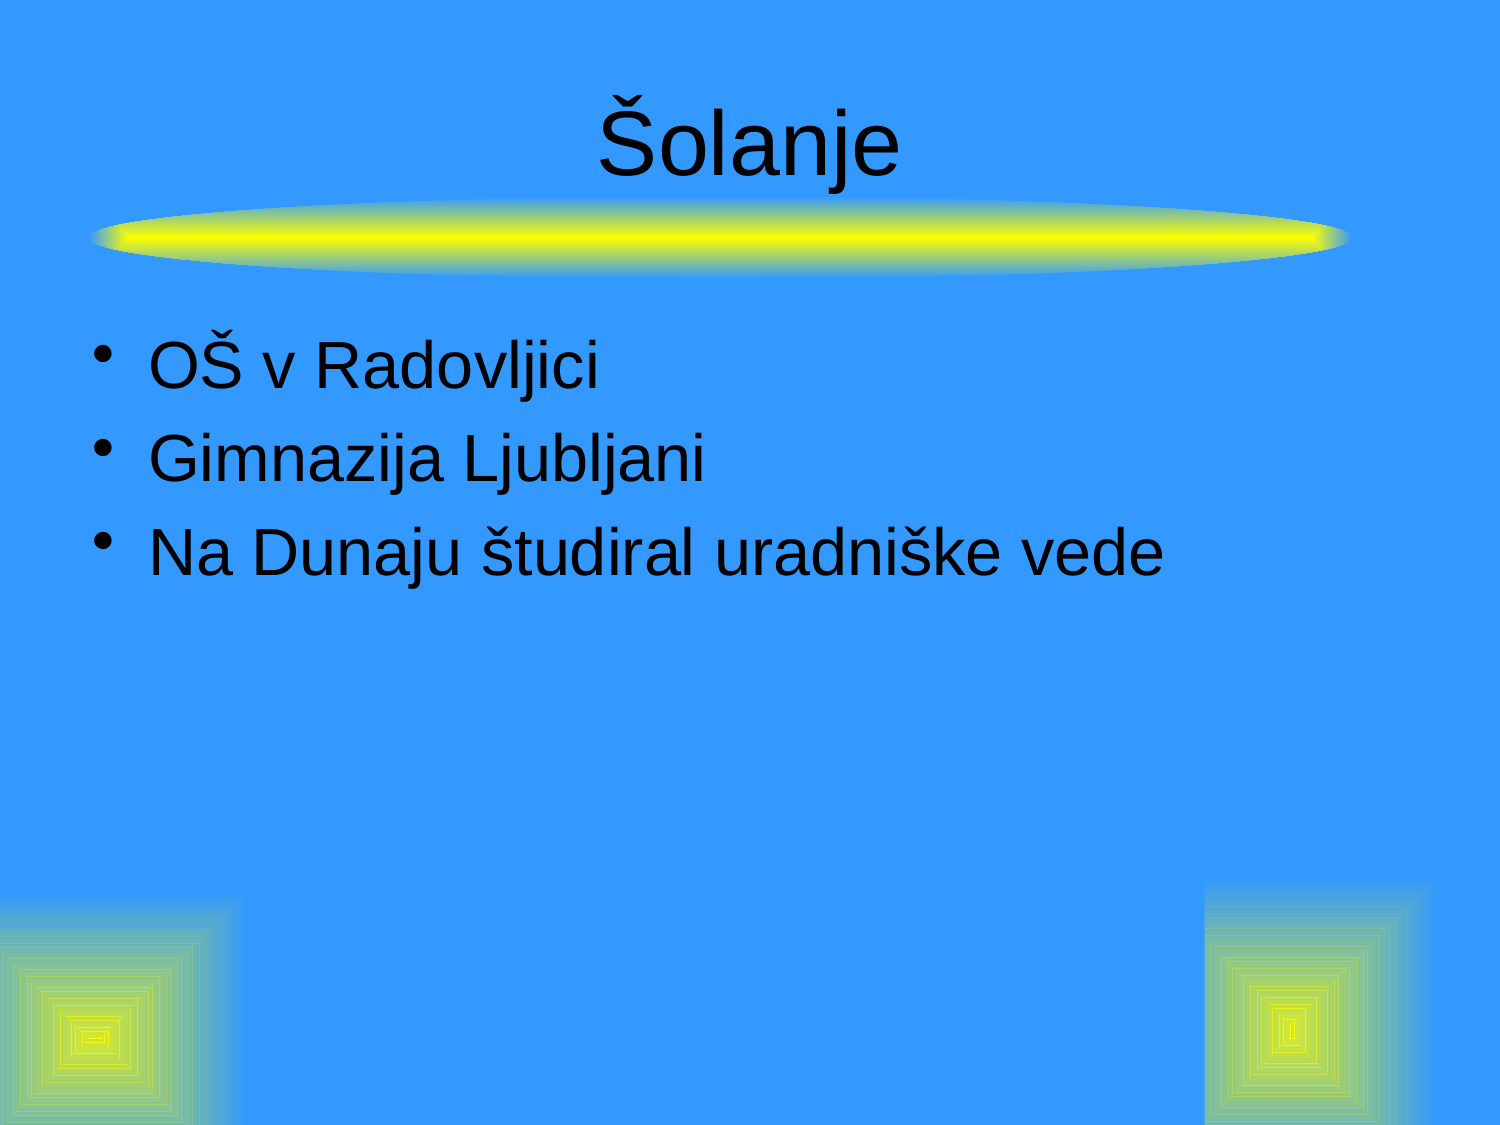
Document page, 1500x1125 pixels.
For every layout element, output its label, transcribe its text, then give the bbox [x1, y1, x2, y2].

text_box [1204, 818, 1500, 1125]
text_box [88, 196, 1353, 279]
text_box [0, 829, 307, 1125]
title Šolanje [75, 45, 1425, 233]
list OŠ v Radovljici Gimnazija Ljubljani Na Dunaju študiral uradniške vede [76, 314, 1427, 1057]
